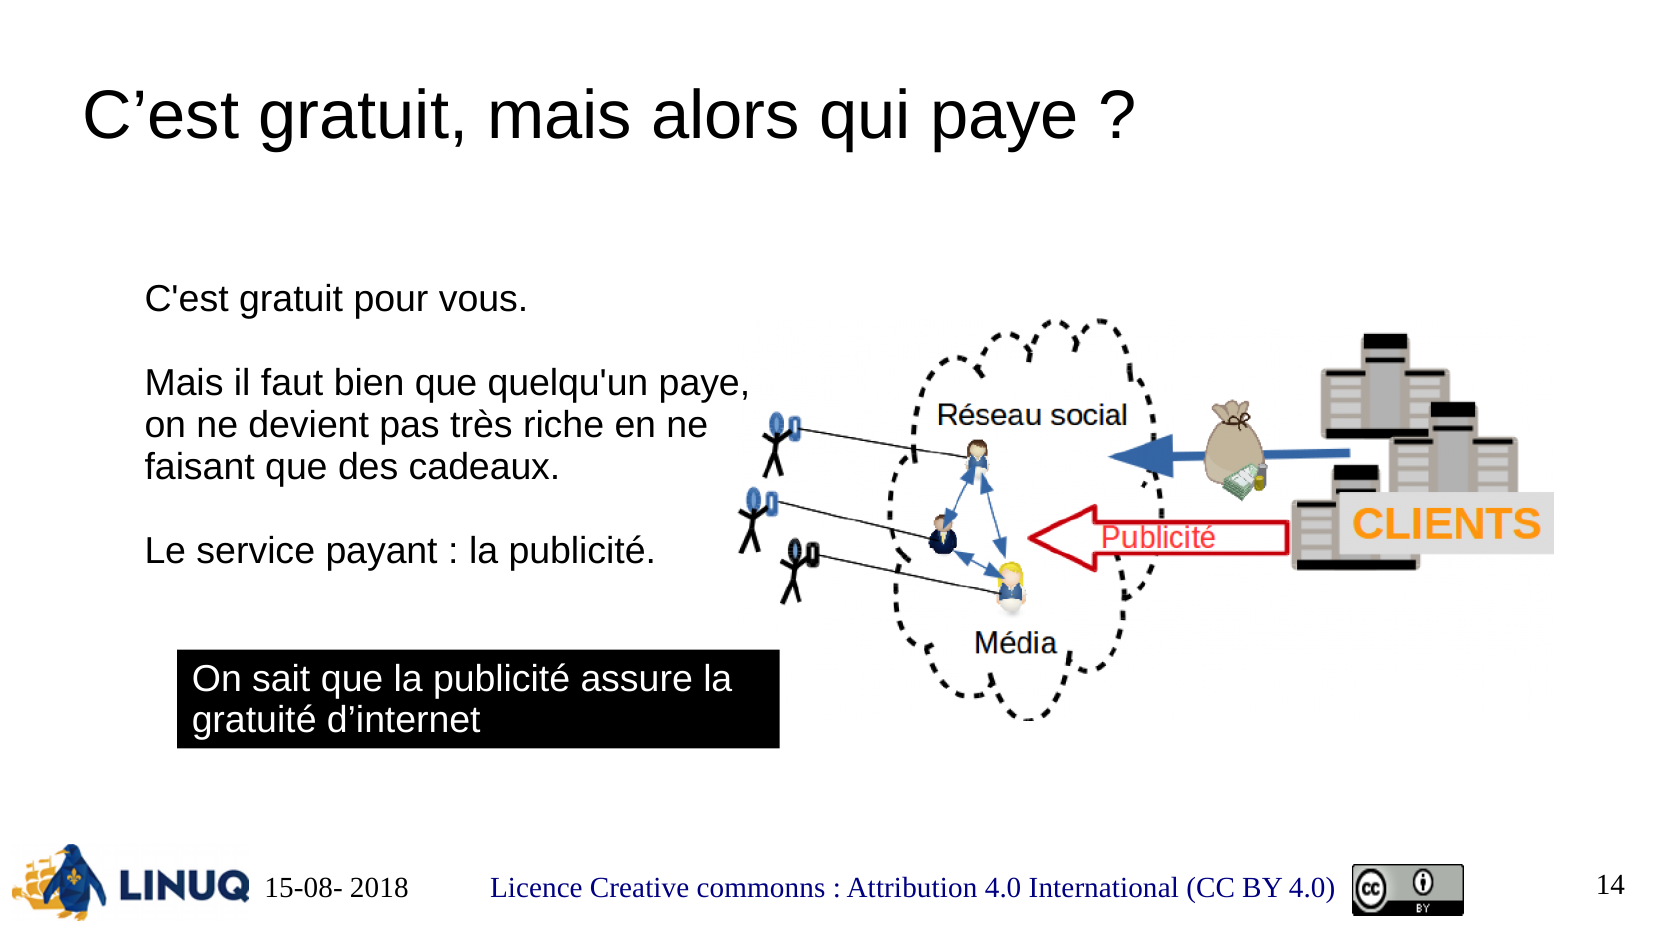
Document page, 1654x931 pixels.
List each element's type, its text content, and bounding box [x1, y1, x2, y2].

text_box C'est gratuit pour vous. Mais il faut bien que quelqu'un paye, on ne devient pas très riche en ne faisant que des cadeaux. Le service payant : la publicité. [129, 270, 811, 579]
text_box On sait que la publicité assure la gratuité d’internet [177, 649, 780, 749]
picture [1352, 864, 1464, 916]
title C’est gratuit, mais alors qui paye ? [82, 37, 1571, 193]
picture [11, 844, 249, 921]
picture [736, 318, 1554, 721]
